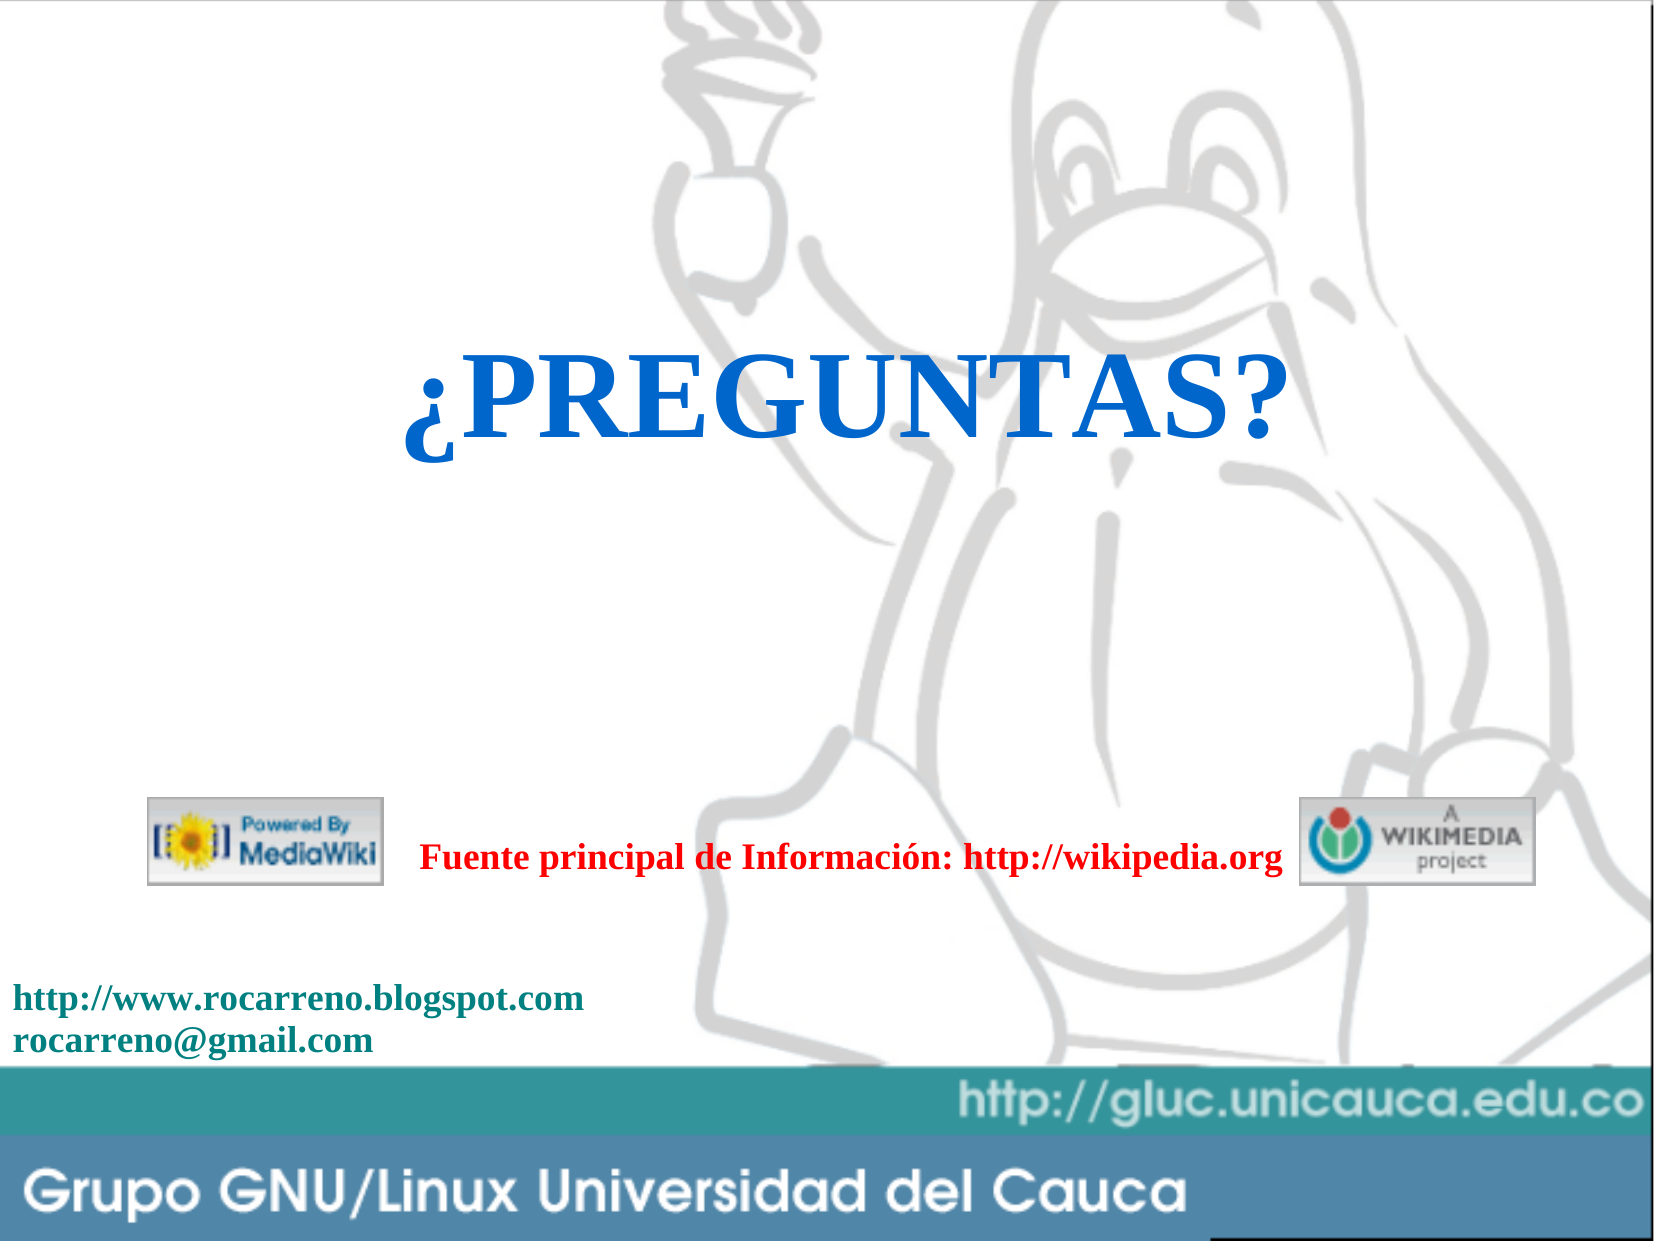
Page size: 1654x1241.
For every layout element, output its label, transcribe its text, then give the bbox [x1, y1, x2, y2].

text_box Fuente principal de Información: http://wikipedia.org [404, 828, 1299, 885]
text_box http://www.rocarreno.blogspot.com rocarreno@gmail.com [0, 969, 1652, 1118]
text_box ¿PREGUNTAS? [383, 245, 1310, 473]
picture [0, 0, 1654, 1241]
